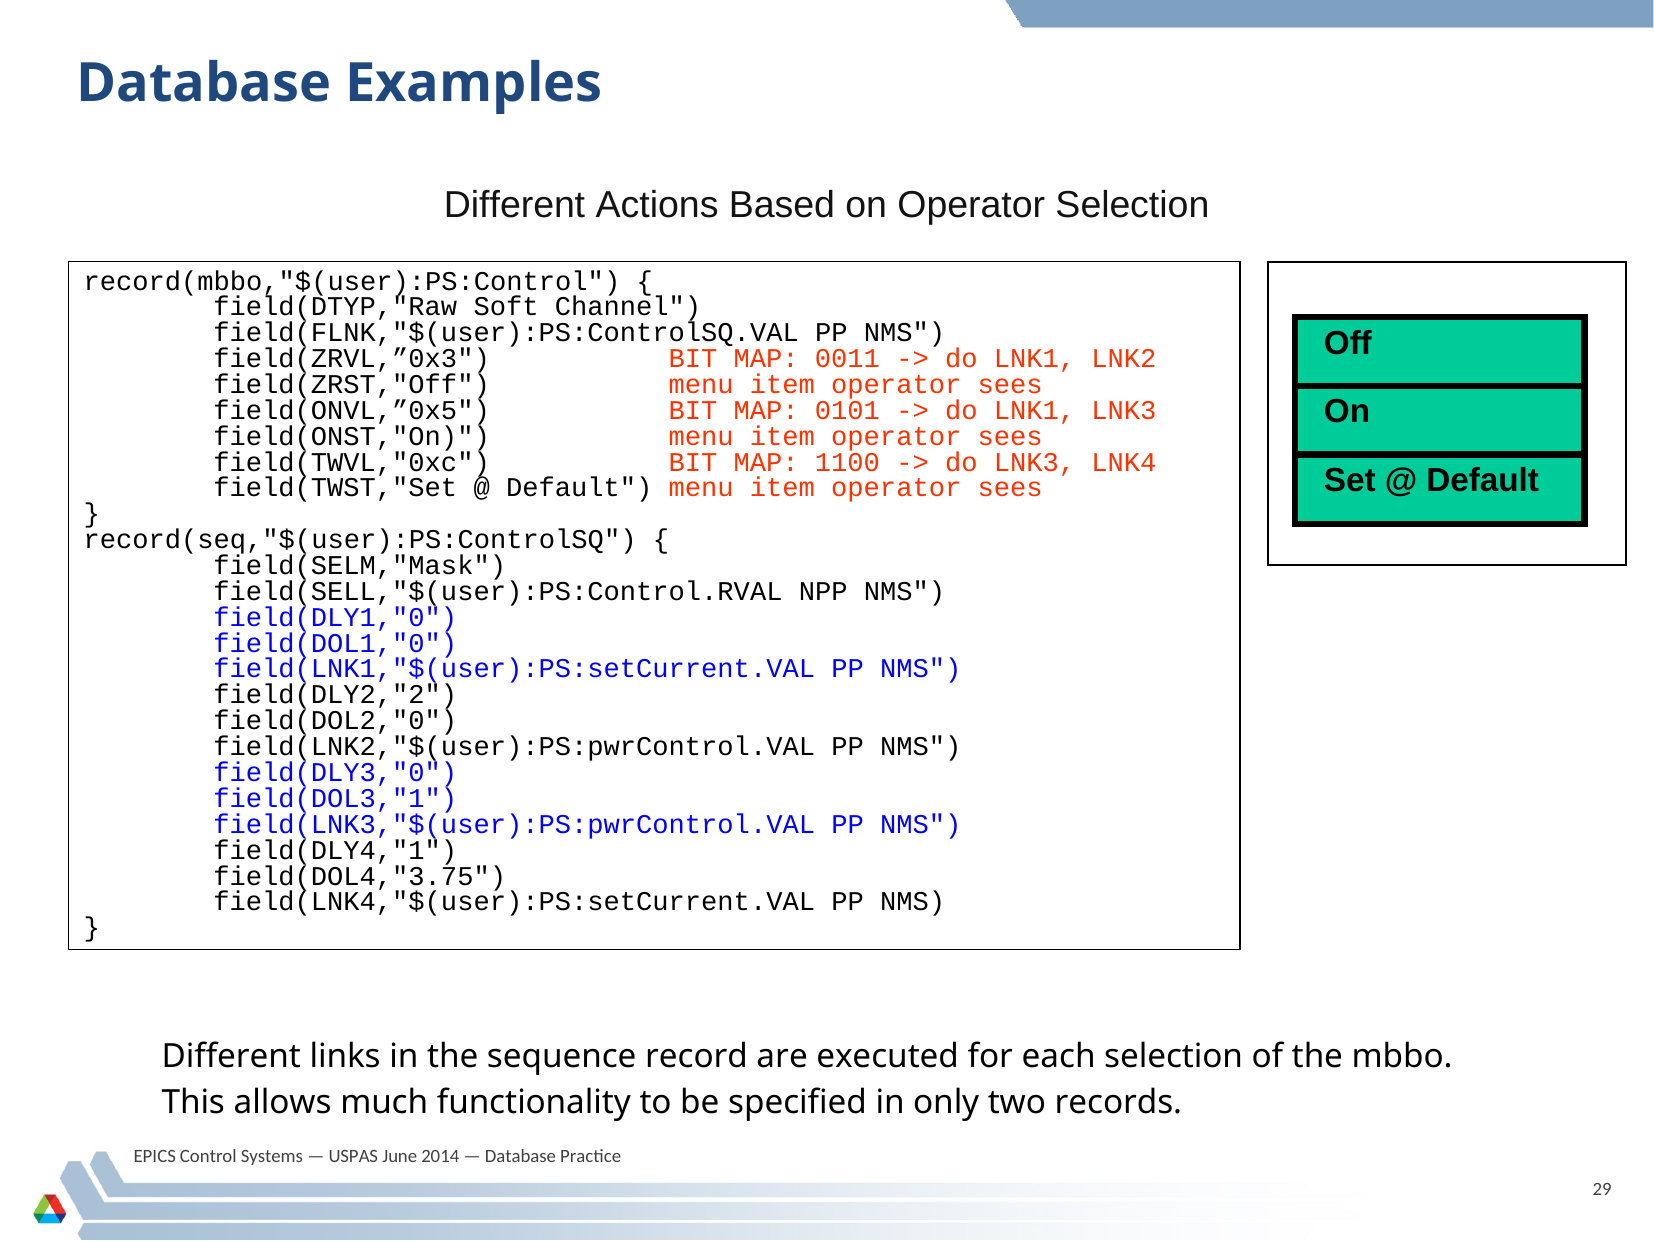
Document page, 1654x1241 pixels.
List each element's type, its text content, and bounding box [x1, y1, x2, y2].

title Database Examples [61, 51, 1500, 123]
text_box On [1309, 389, 1434, 438]
text_box record(mbbo,"$(user):PS:Control") { field(DTYP,"Raw Soft Channel") field(FLNK,"$(user):PS:ControlSQ.VAL PP NMS") field(ZRVL,”0x3") BIT MAP: 0011 -> do LNK1, LNK2 field(ZRST,"Off") menu item operator sees field(ONVL,”0x5") BIT MAP: 0101 -> do LNK1, LNK3 field(ONST,"On)") menu item operator sees field(TWVL,"0xc") BIT MAP: 1100 -> do LNK3, LNK4 field(TWST,"Set @ Default") menu item operator sees } record(seq,"$(user):PS:ControlSQ") { field(SELM,"Mask") field(SELL,"$(user):PS:Control.RVAL NPP NMS") field(DLY1,"0") field(DOL1,"0") field(LNK1,"$(user):PS:setCurrent.VAL PP NMS") field(DLY2,"2") field(DOL2,"0") field(LNK2,"$(user):PS:pwrControl.VAL PP NMS") field(DLY3,"0") field(DOL3,"1") field(LNK3,"$(user):PS:pwrControl.VAL PP NMS") field(DLY4,"1") field(DOL4,"3.75") field(LNK4,"$(user):PS:setCurrent.VAL PP NMS) } [68, 261, 1241, 950]
picture [0, 0, 1654, 29]
text_box Different Actions Based on Operator Selection [73, 176, 1581, 234]
picture [0, 1143, 1654, 1240]
text_box Different links in the sequence record are executed for each selection of the mbbo. This allows much functionality to be specified in only two records. [146, 1024, 1525, 1131]
text_box Off [1309, 320, 1434, 369]
text_box Set @ Default [1309, 458, 1581, 507]
